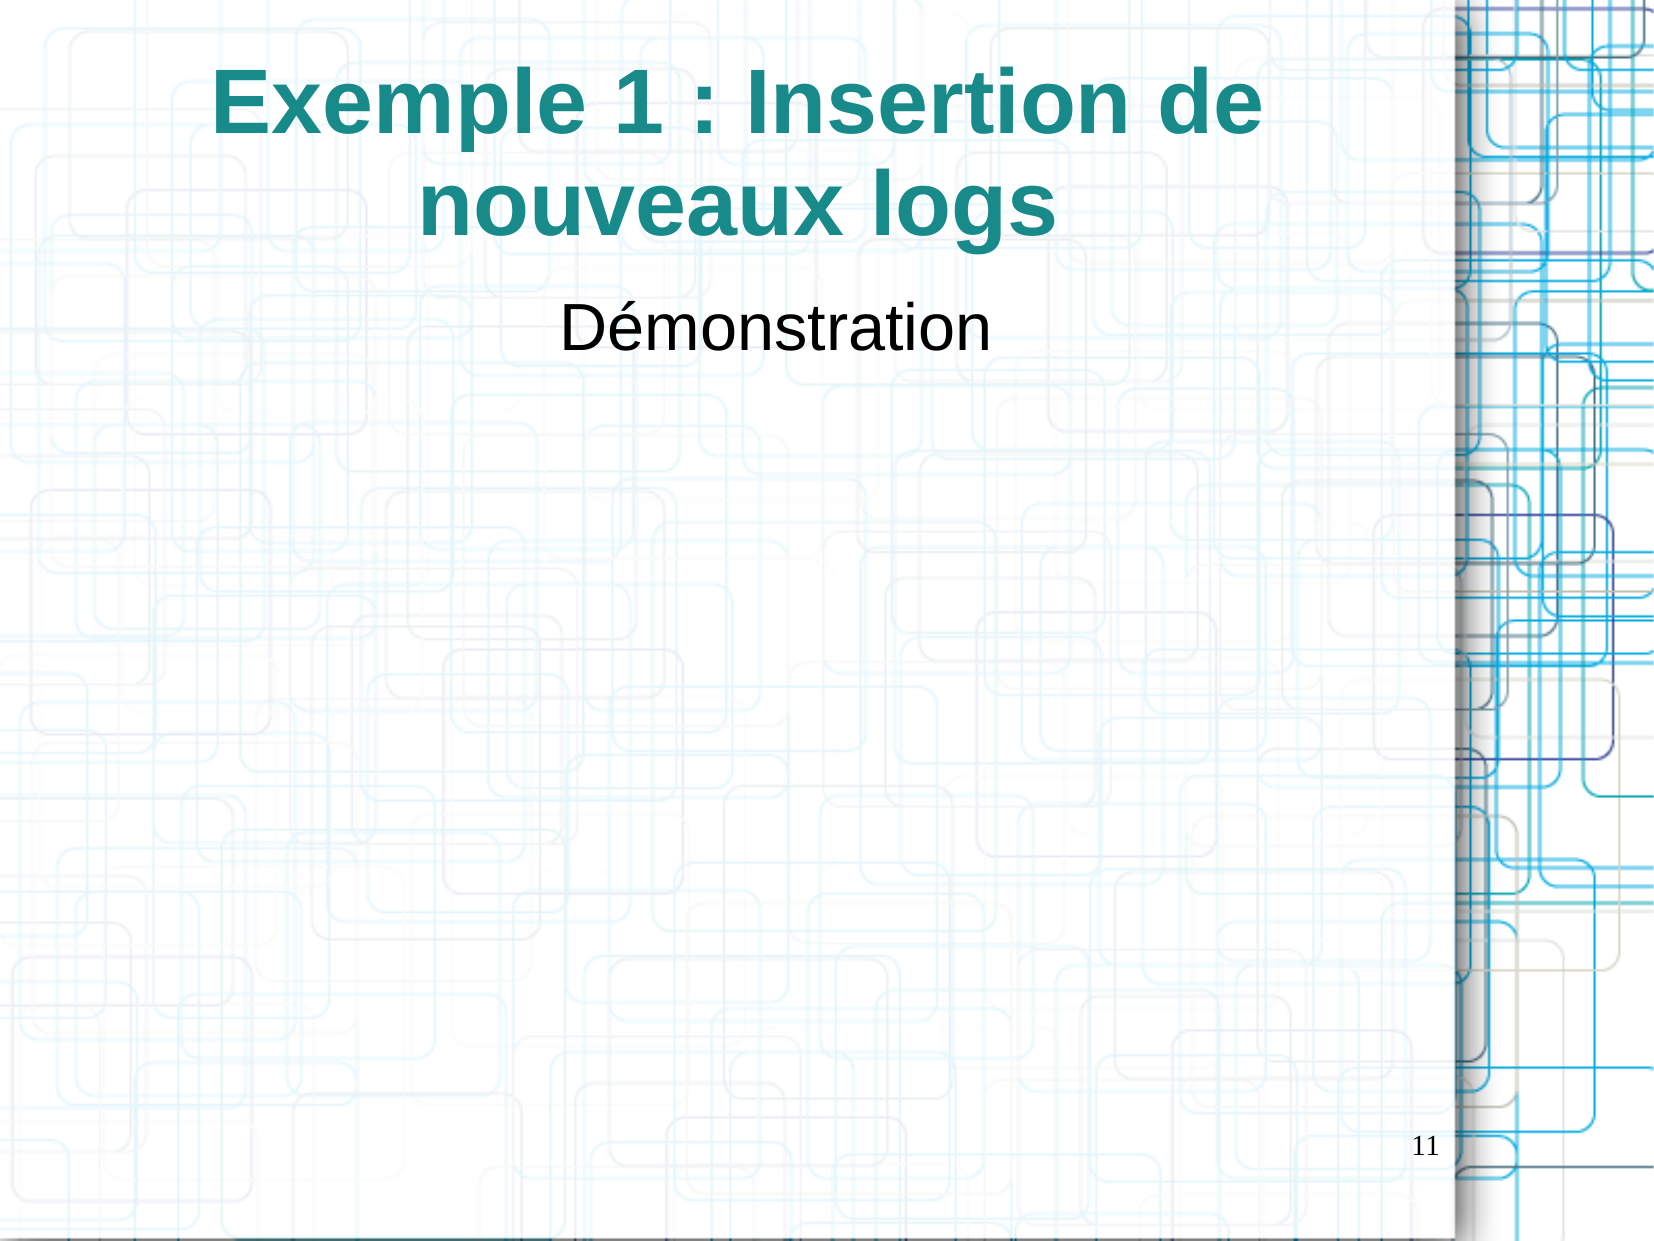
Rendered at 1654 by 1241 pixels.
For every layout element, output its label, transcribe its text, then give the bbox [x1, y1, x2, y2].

title Exemple 1 : Insertion de nouveaux logs [59, 49, 1418, 257]
list Démonstration [82, 290, 1418, 995]
picture [0, 0, 1654, 1241]
